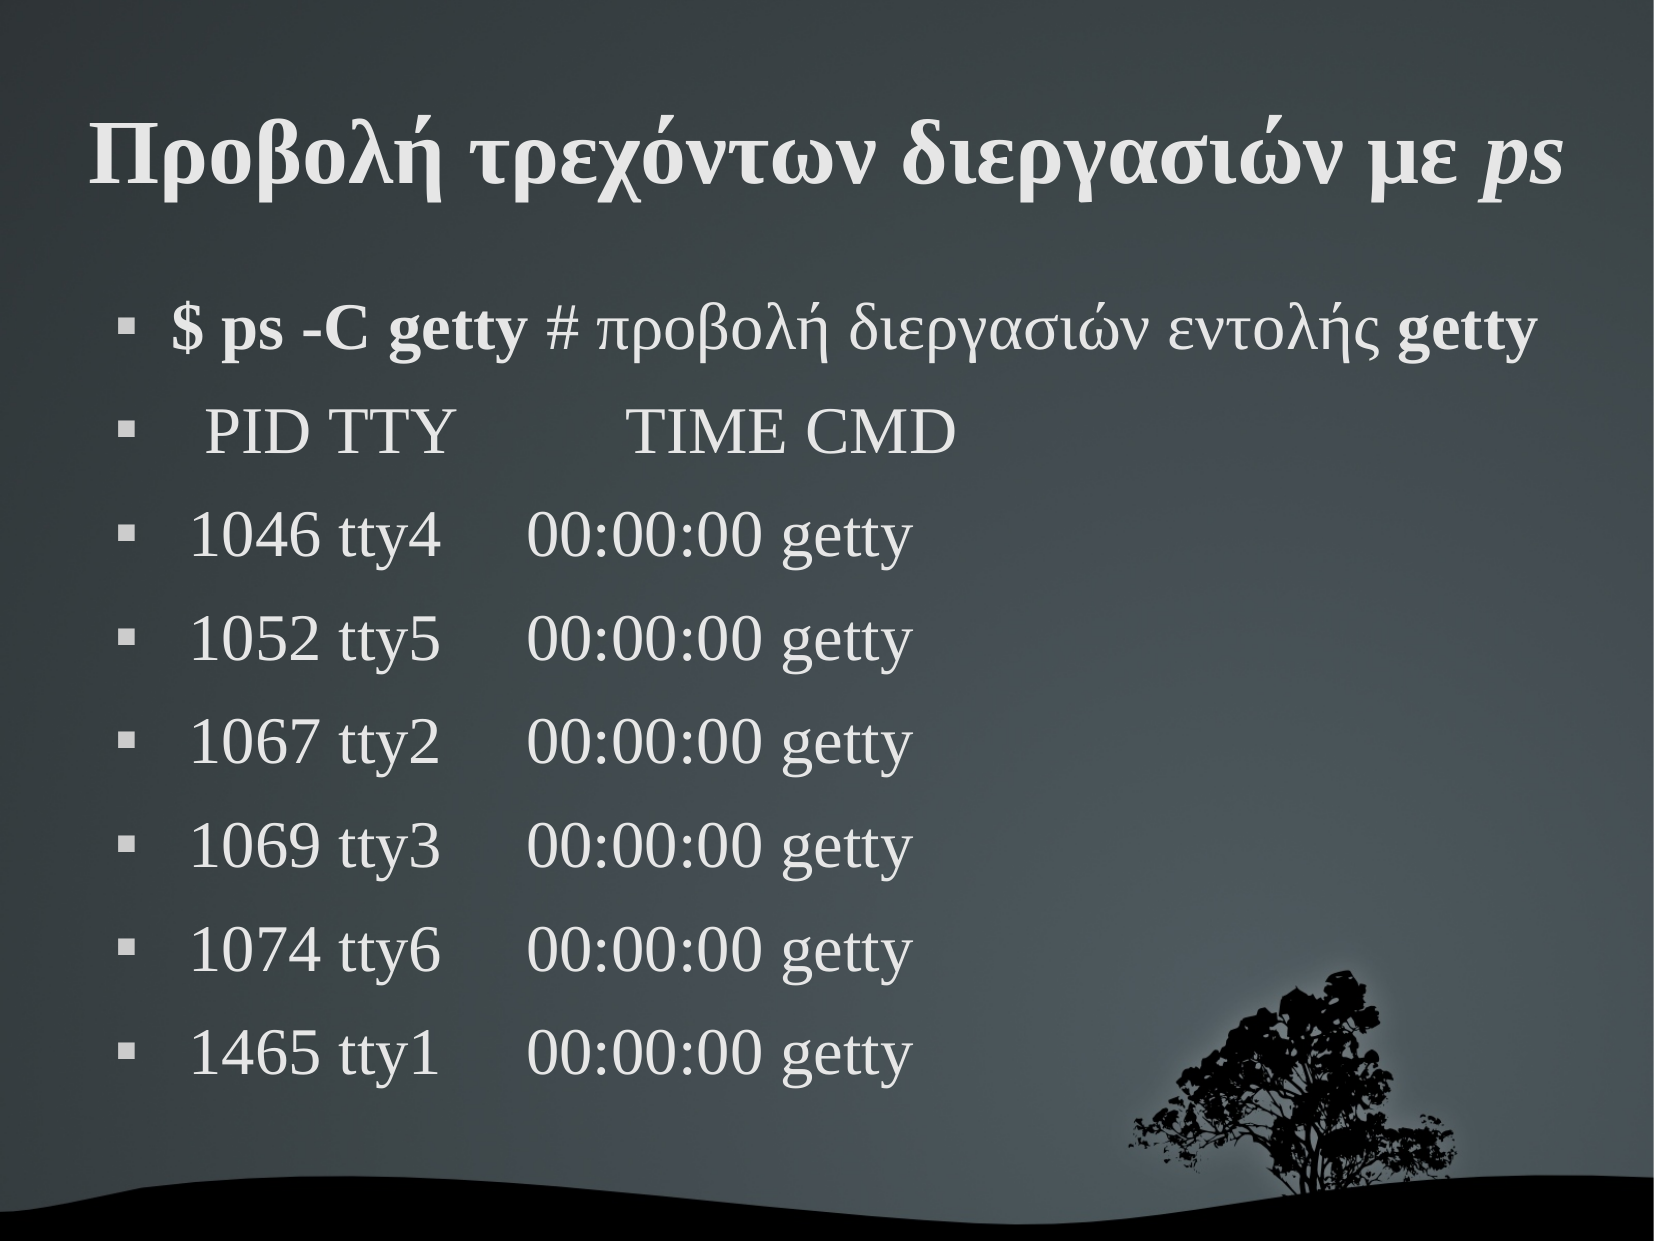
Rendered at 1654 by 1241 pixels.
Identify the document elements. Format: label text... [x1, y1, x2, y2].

list $ ps -C getty # προβολή διεργασιών εντολής getty PID TTY TIME CMD 1046 tty4 00:00:00 getty 1052 tty5 00:00:00 getty 1067 tty2 00:00:00 getty 1069 tty3 00:00:00 getty 1074 tty6 00:00:00 getty 1465 tty1 00:00:00 getty [82, 290, 1571, 1150]
picture [0, 0, 1654, 1241]
title Προβολή τρεχόντων διεργασιών με ps [82, 49, 1572, 257]
